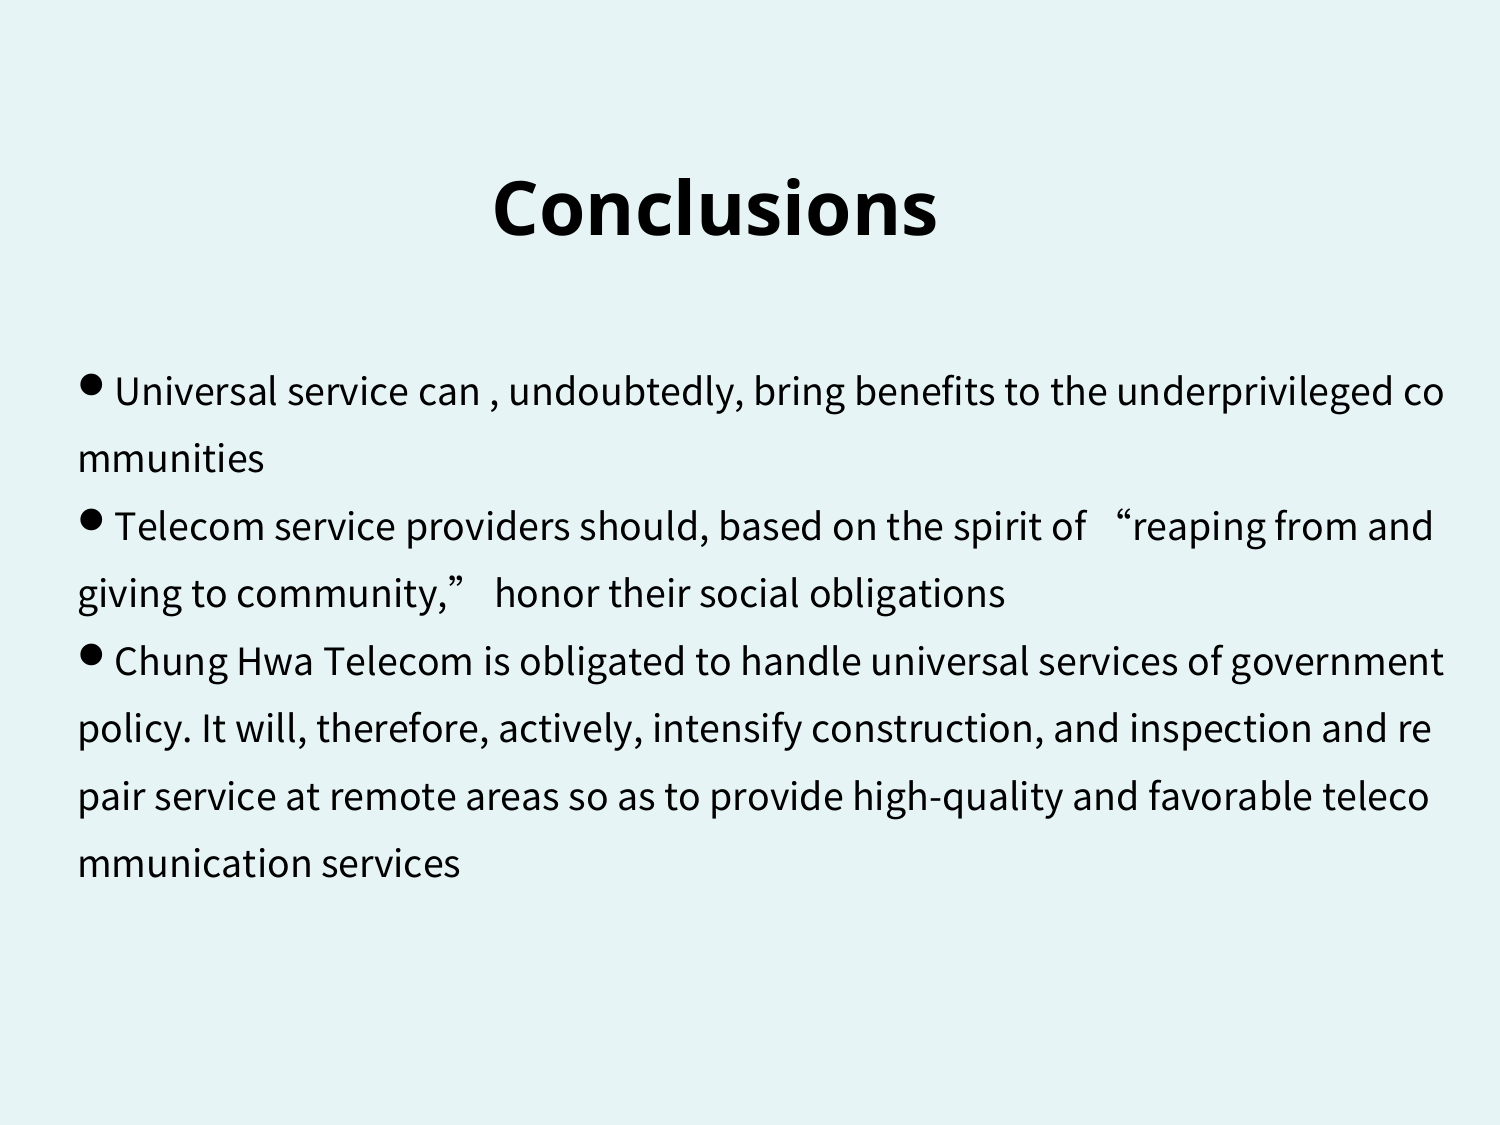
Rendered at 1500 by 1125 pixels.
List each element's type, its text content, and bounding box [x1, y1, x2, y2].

text_box Conclusions [466, 101, 984, 262]
text_box Universal service can , undoubtedly, bring benefits to the underprivileged communities Telecom service providers should, based on the spirit of “reaping from and giving to community,” honor their social obligations Chung Hwa Telecom is obligated to handle universal services of government policy. It will, therefore, actively, intensify construction, and inspection and repair service at remote areas so as to provide high-quality and favorable telecommunication services [62, 262, 1471, 893]
